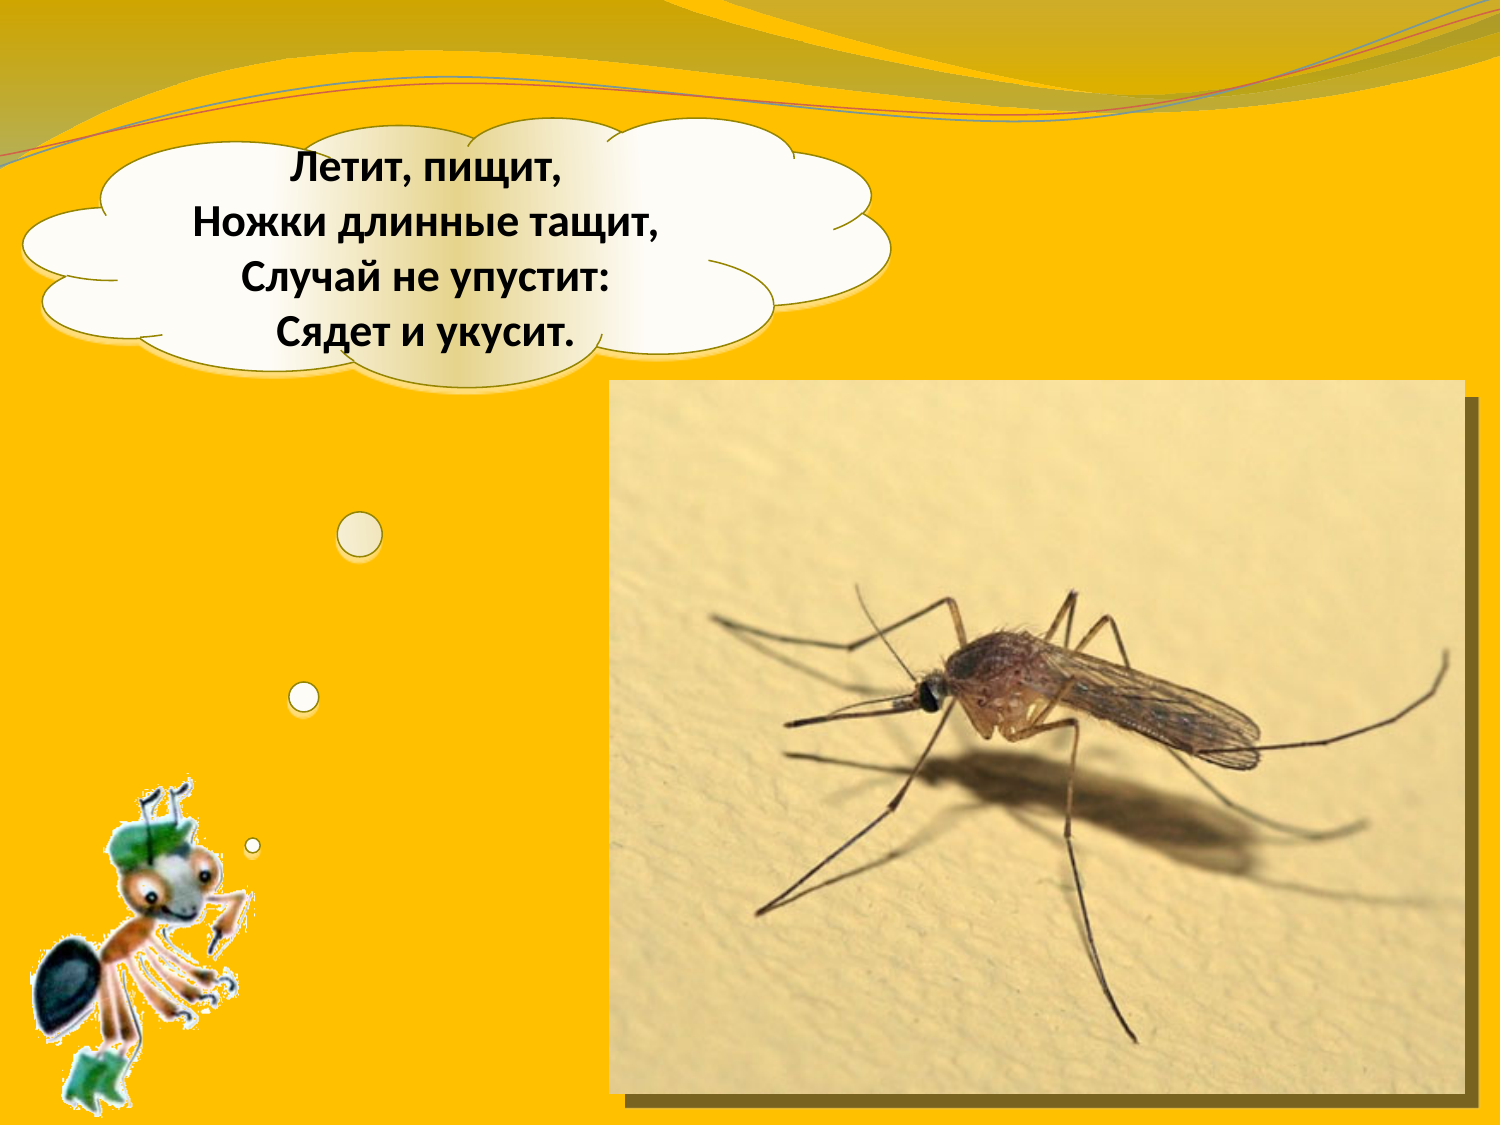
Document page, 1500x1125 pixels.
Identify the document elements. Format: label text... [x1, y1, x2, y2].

text_box Летит, пищит, Ножки длинные тащит, Случай не упустит: Сядет и укусит. [22, 117, 891, 388]
text_box Летит, пищит, Ножки длинные тащит, Случай не упустит: Сядет и укусит. [337, 511, 383, 557]
picture [609, 380, 1465, 1094]
picture [23, 773, 255, 1125]
